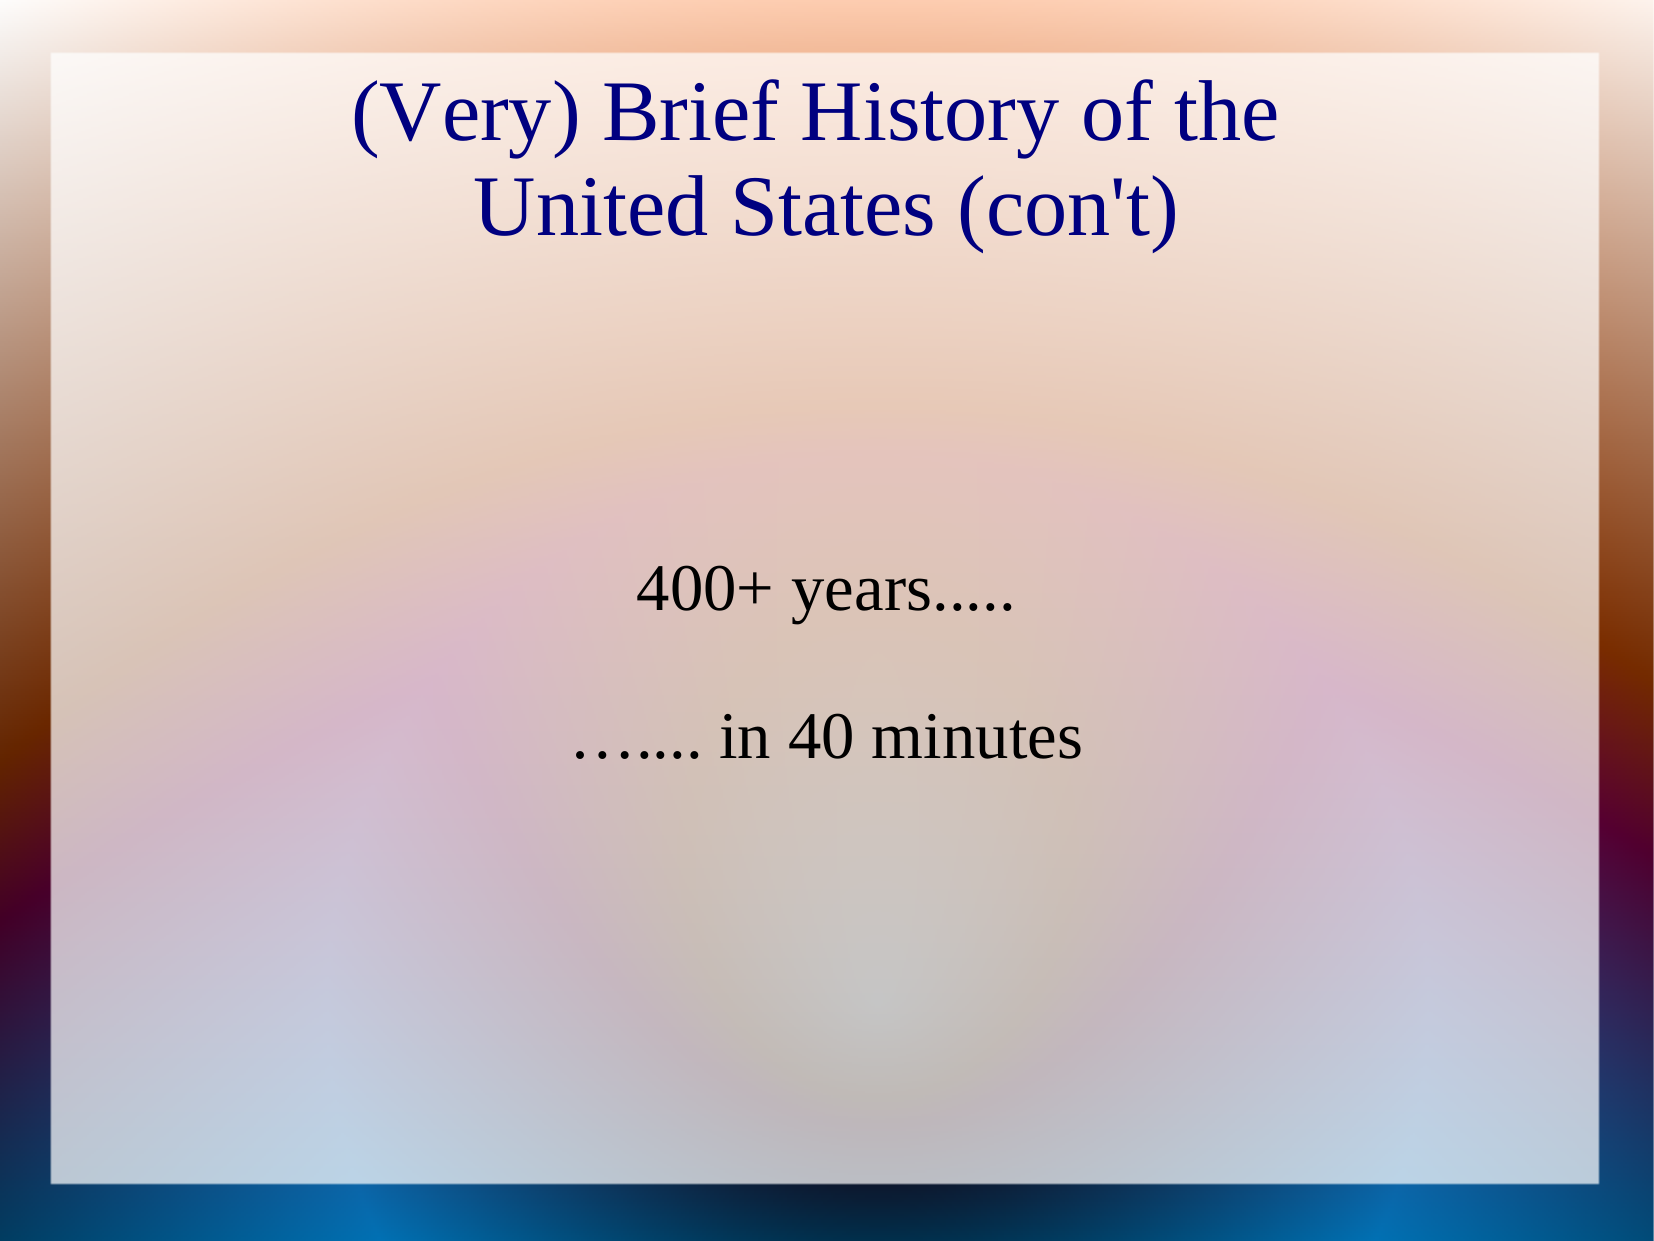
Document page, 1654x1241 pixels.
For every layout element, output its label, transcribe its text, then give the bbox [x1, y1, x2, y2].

subtitle 400+ years..... ….... in 40 minutes [82, 290, 1571, 1034]
picture [0, 0, 1654, 1241]
title (Very) Brief History of the United States (con't) [82, 55, 1571, 263]
